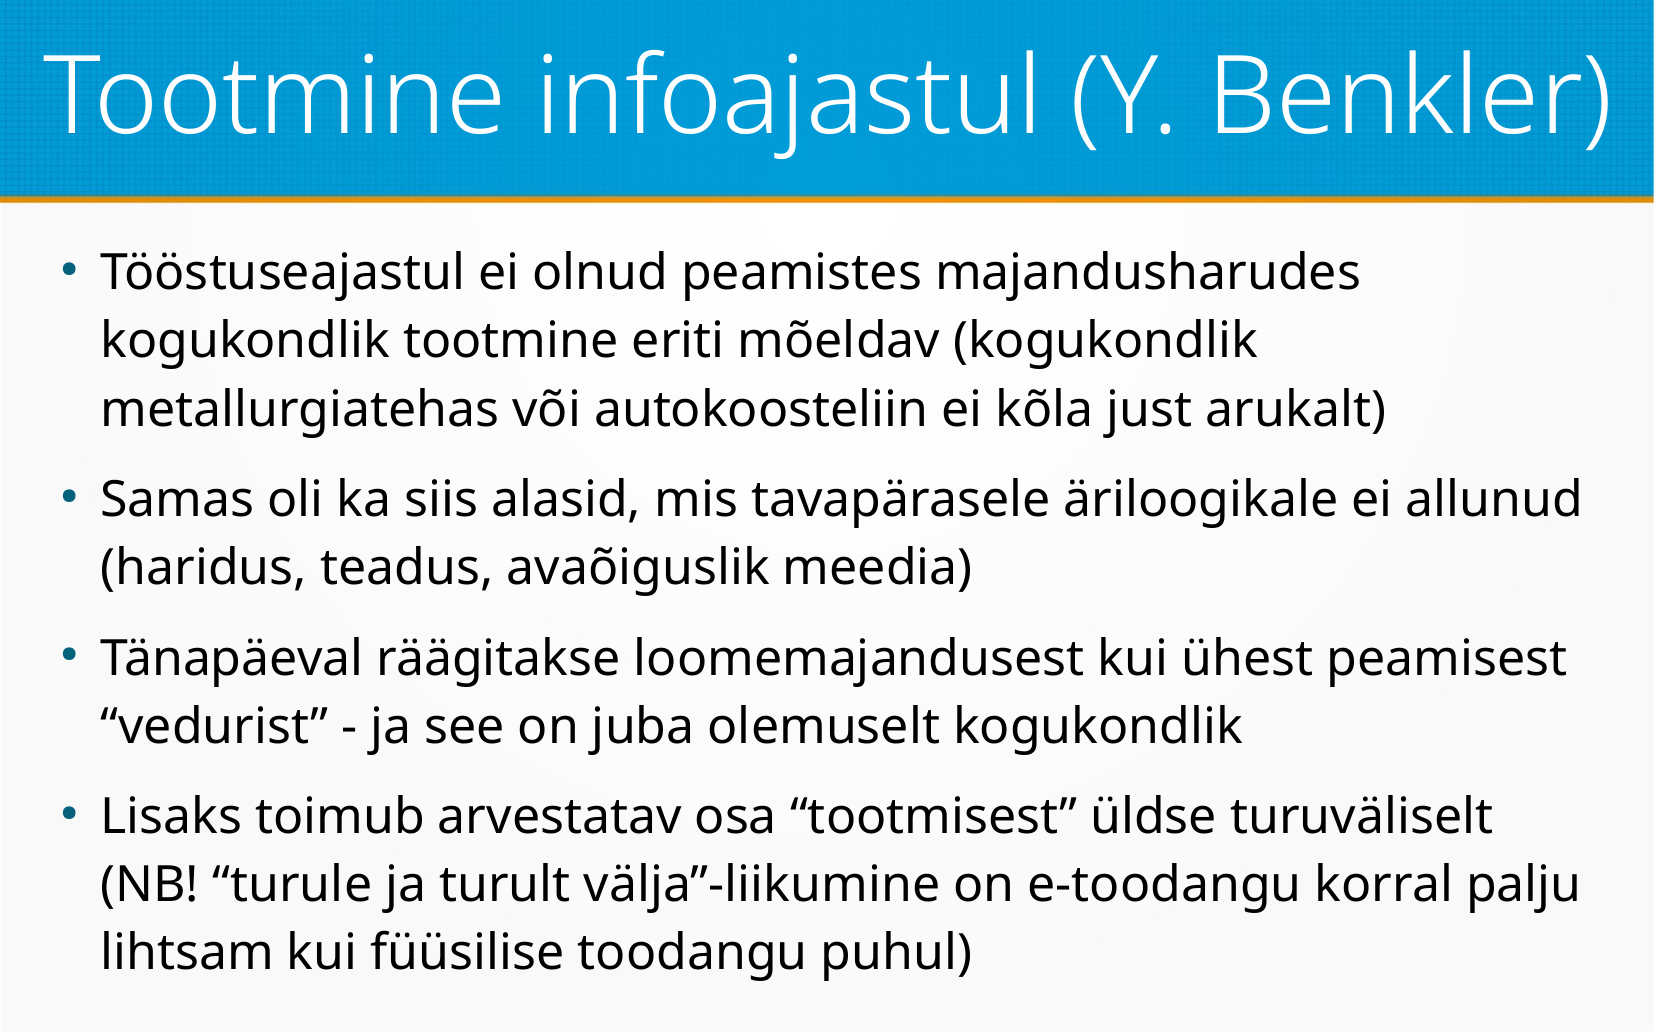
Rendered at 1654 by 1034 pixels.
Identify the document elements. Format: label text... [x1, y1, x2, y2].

list Tööstuseajastul ei olnud peamistes majandusharudes kogukondlik tootmine eriti mõeldav (kogukondlik metallurgiatehas või autokoosteliin ei kõla just arukalt) Samas oli ka siis alasid, mis tavapärasele äriloogikale ei allunud (haridus, teadus, avaõiguslik meedia) Tänapäeval räägitakse loomemajandusest kui ühest peamisest “vedurist” - ja see on juba olemuselt kogukondlik Lisaks toimub arvestatav osa “tootmisest” üldse turuväliselt (NB! “turule ja turult välja”-liikumine on e-toodangu korral palju lihtsam kui füüsilise toodangu puhul) [47, 236, 1607, 1002]
picture [0, 195, 1654, 1034]
title Tootmine infoajastul (Y. Benkler) [43, 0, 1619, 166]
